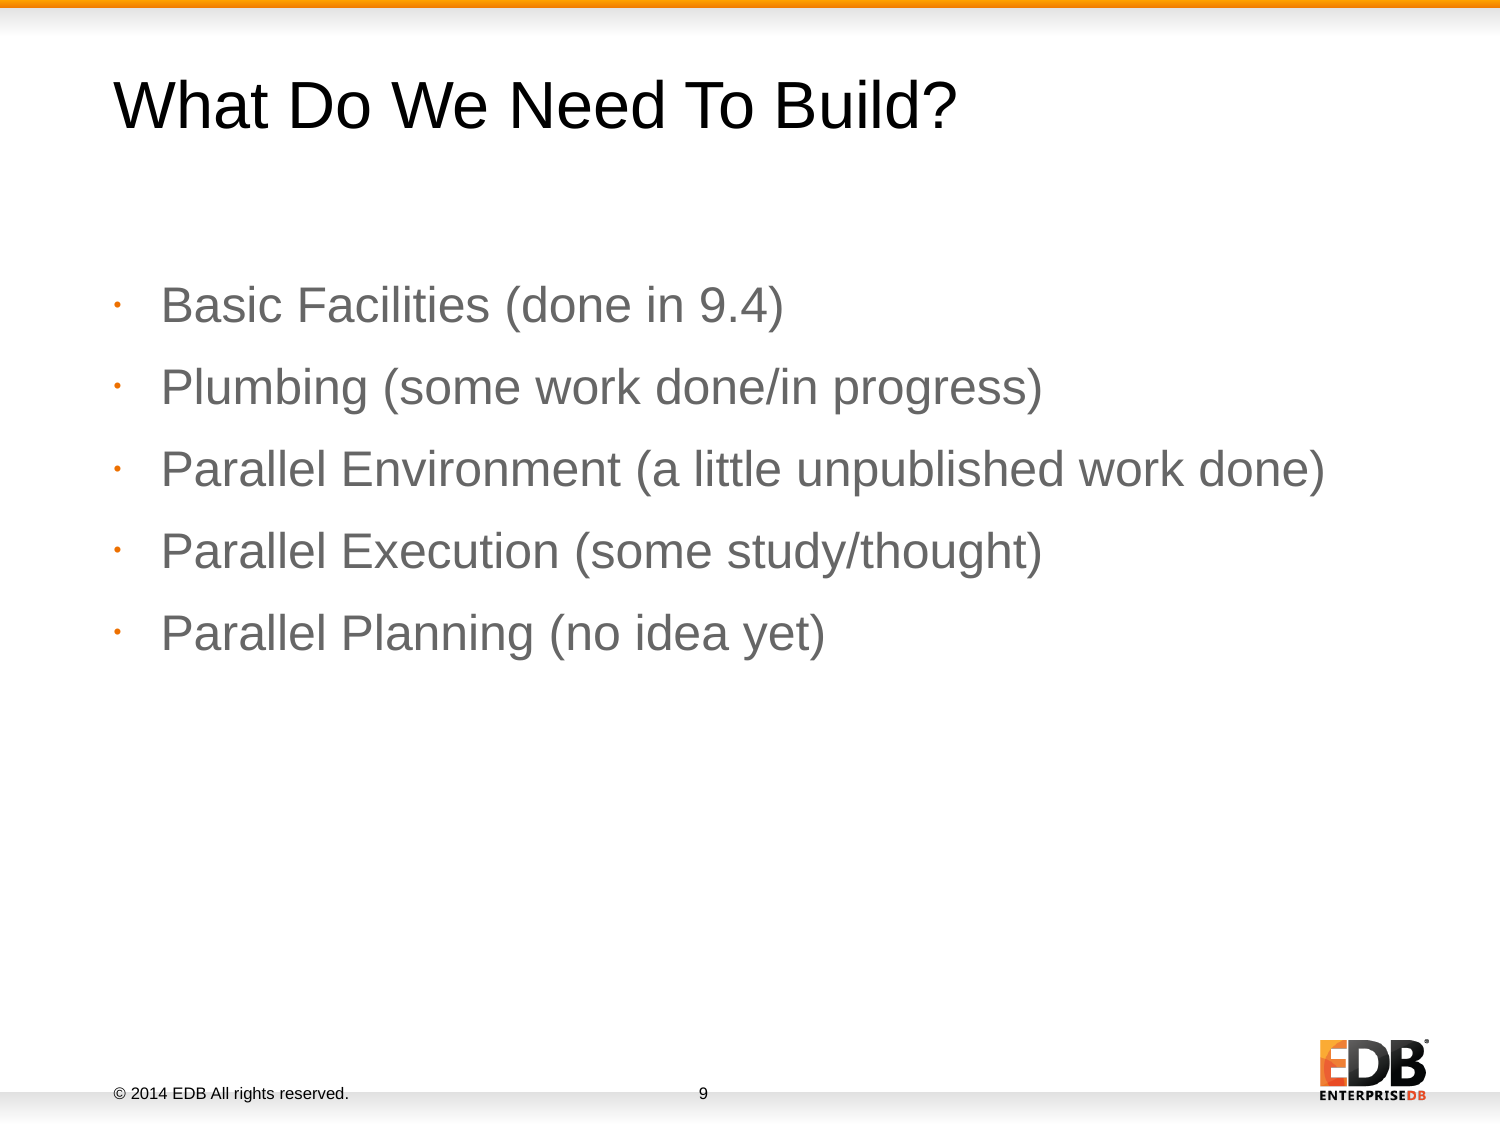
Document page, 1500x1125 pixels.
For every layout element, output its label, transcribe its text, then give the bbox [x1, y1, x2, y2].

list Basic Facilities (done in 9.4) Plumbing (some work done/in progress) Parallel Environment (a little unpublished work done) Parallel Execution (some study/thought) Parallel Planning (no idea yet) [98, 270, 1403, 991]
title What Do We Need To Build? [98, 26, 1403, 188]
picture [1318, 1036, 1430, 1101]
